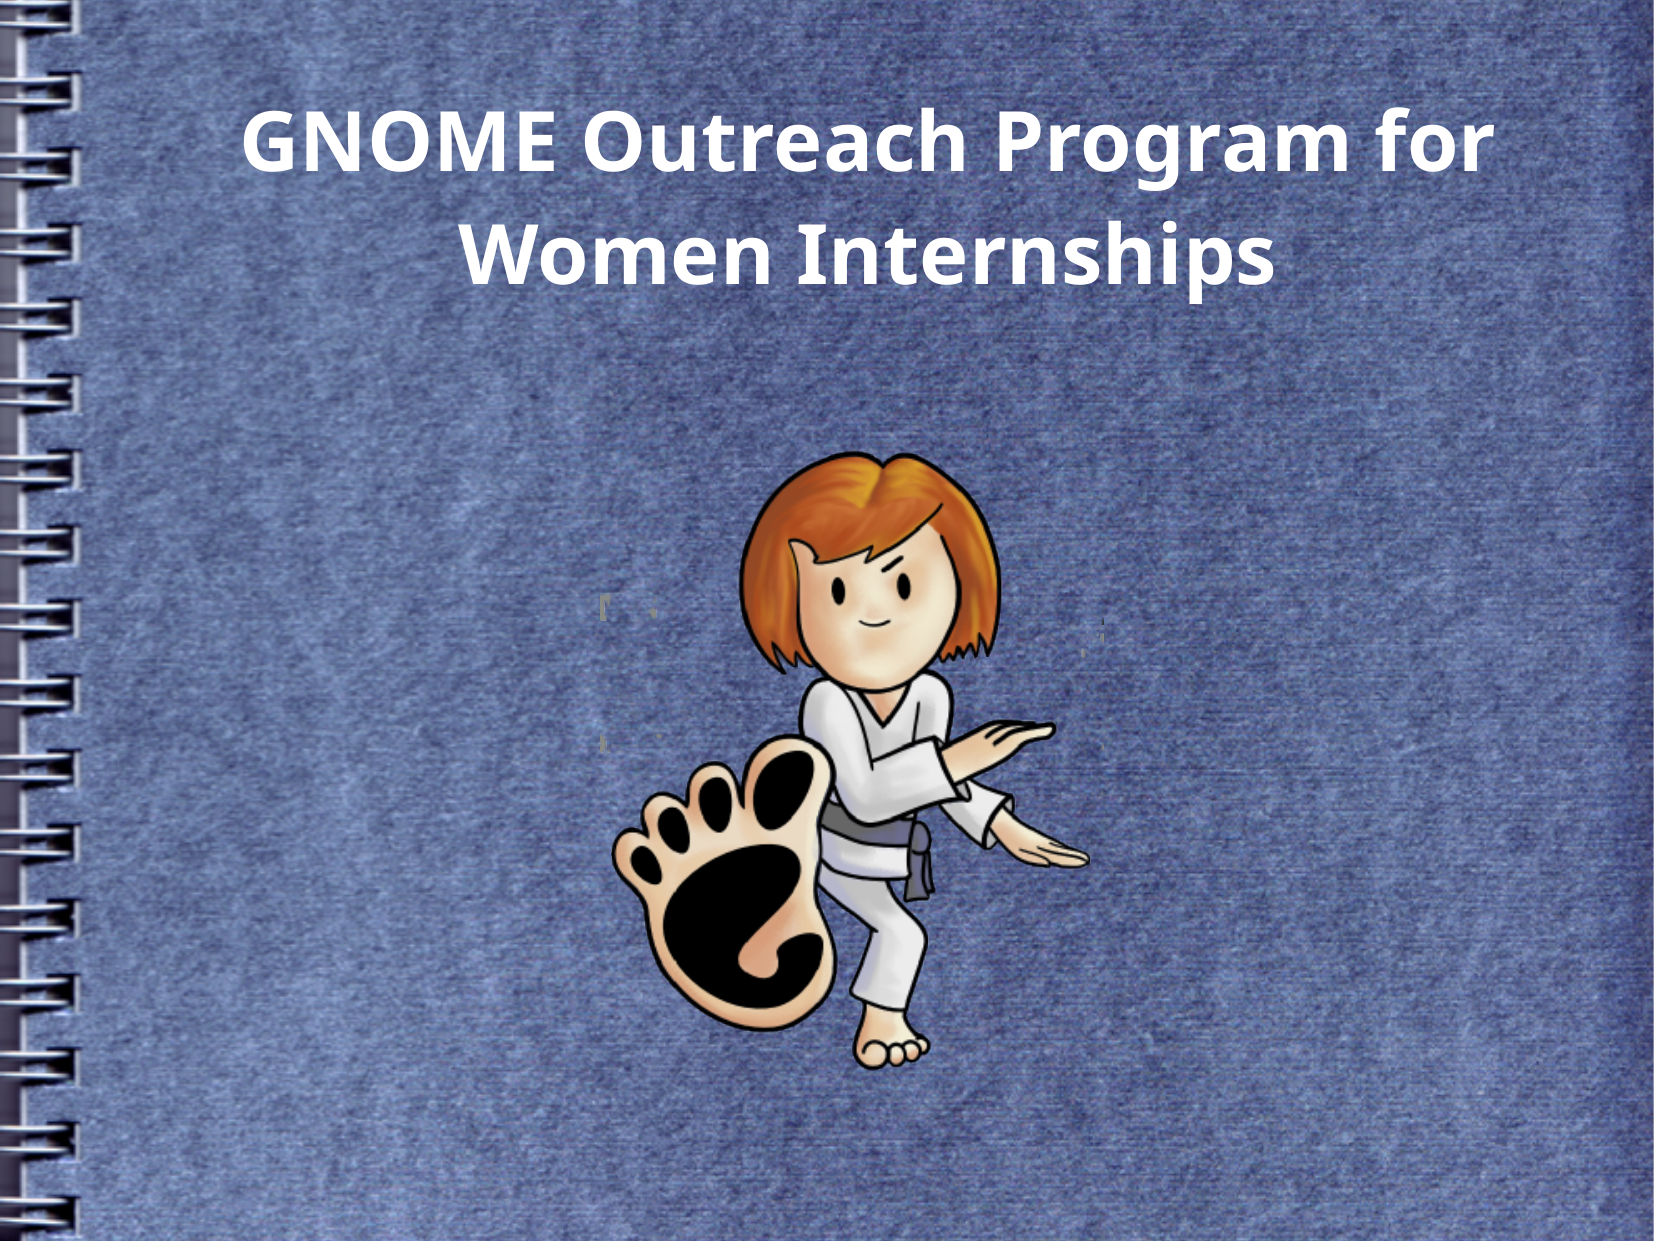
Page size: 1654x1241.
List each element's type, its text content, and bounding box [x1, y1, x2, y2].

picture [0, 0, 1654, 1241]
text_box GNOME Outreach Program for Women Internships [225, 75, 1572, 451]
